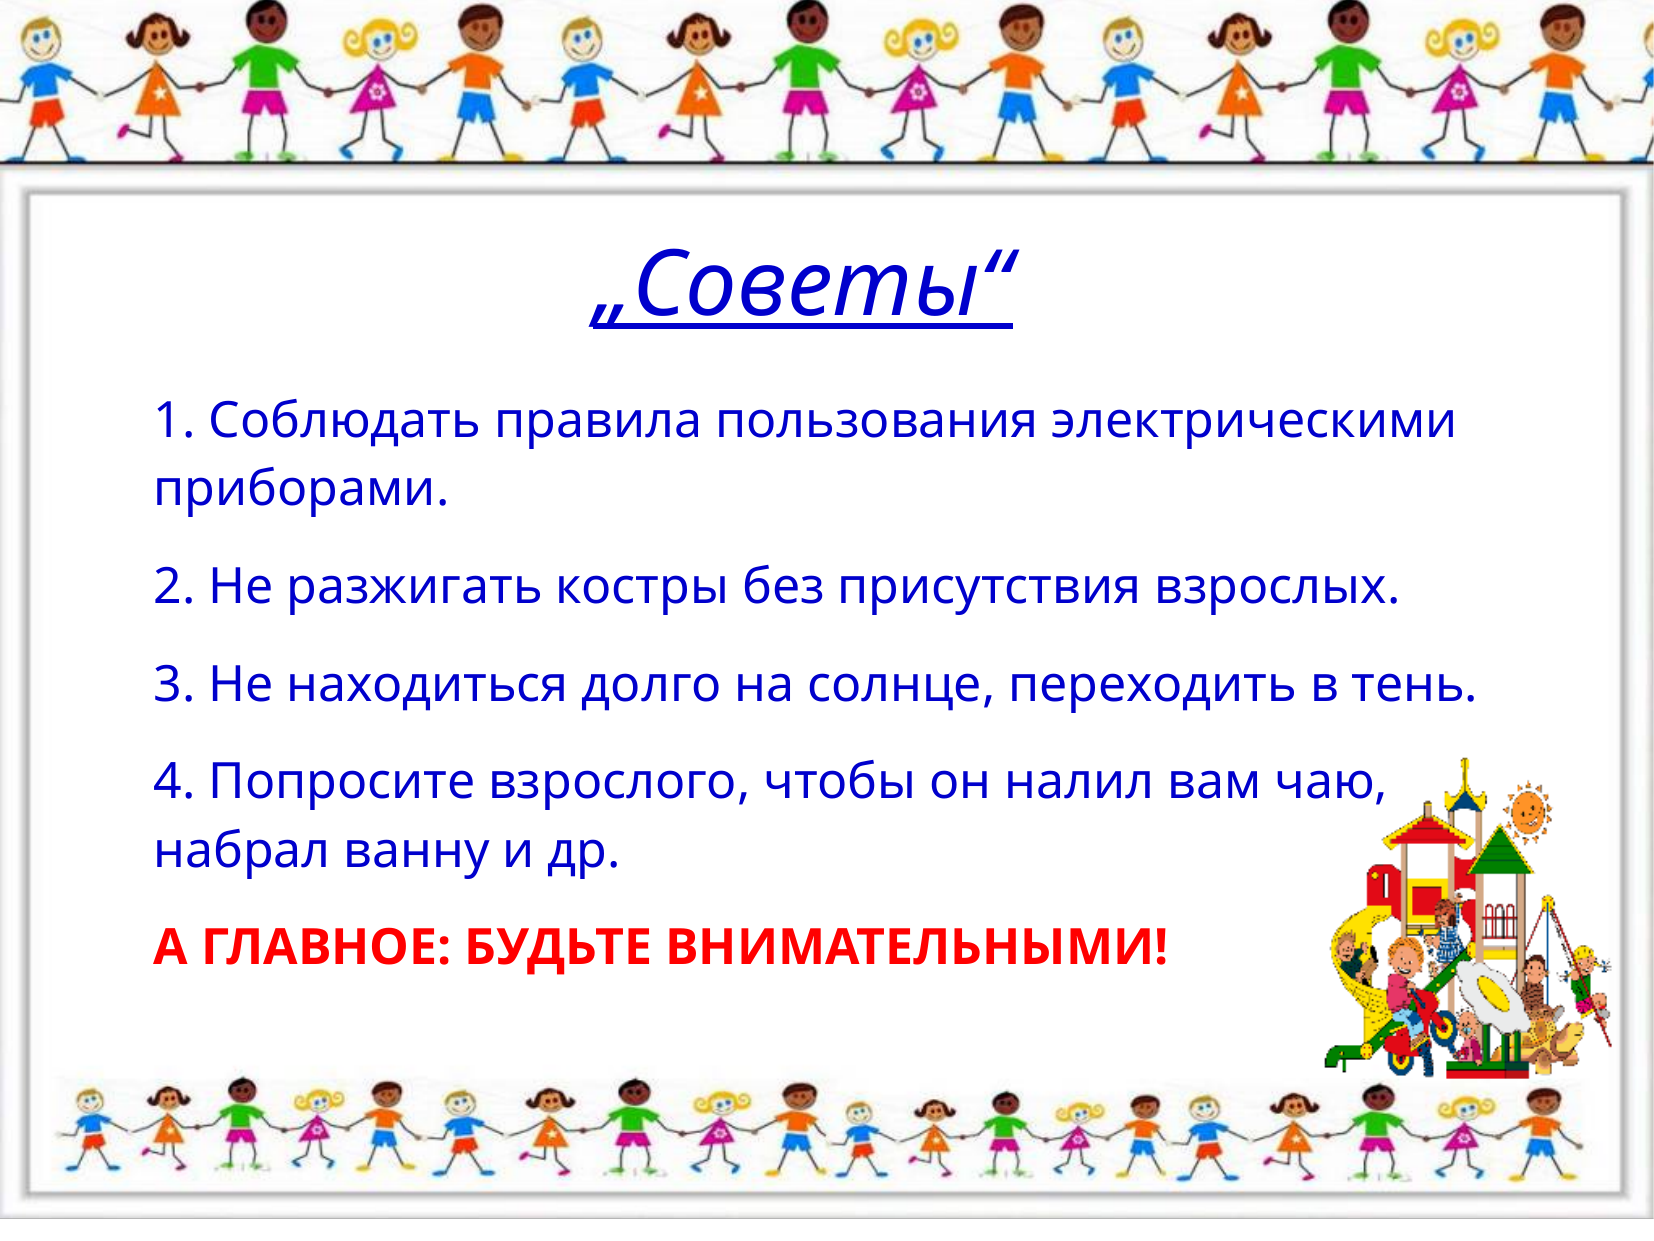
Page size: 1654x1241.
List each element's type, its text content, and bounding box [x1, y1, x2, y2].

picture [0, 0, 1654, 1241]
title „Советы“ [59, 176, 1548, 384]
list 1. Соблюдать правила пользования электрическими приборами. 2. Не разжигать костры без присутствия взрослых. 3. Не находиться долго на солнце, переходить в тень. 4. Попросите взрослого, чтобы он налил вам чаю, набрал ванну и др. А ГЛАВНОЕ: БУДЬТЕ ВНИМАТЕЛЬНЫМИ! [82, 383, 1571, 1109]
